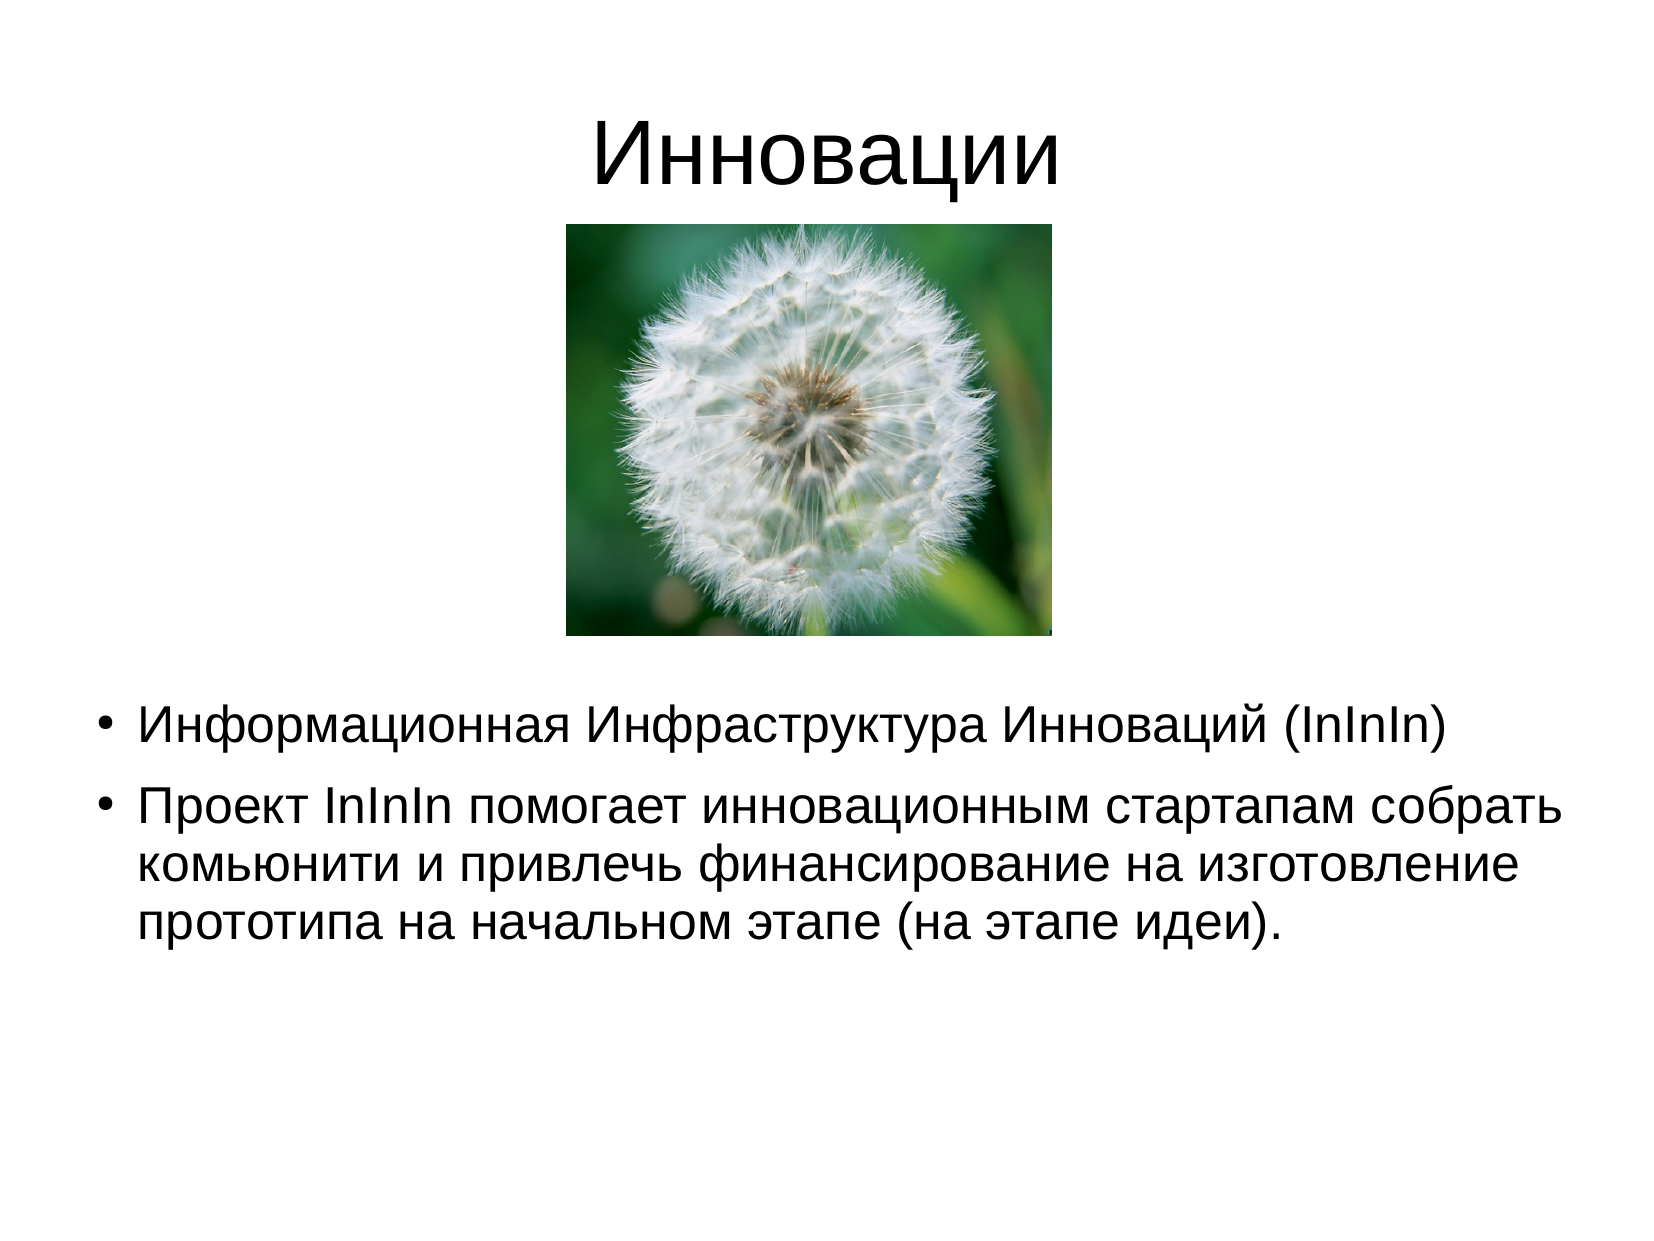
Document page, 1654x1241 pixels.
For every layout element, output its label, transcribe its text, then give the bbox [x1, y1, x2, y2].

picture [566, 224, 1052, 636]
list Информационная Инфраструктура Инноваций (InInIn) Проект InInIn помогает инновационным стартапам собрать комьюнити и привлечь финансирование на изготовление прототипа на начальном этапе (на этапе идеи). [82, 290, 1571, 1010]
title Инновации [82, 49, 1571, 257]
